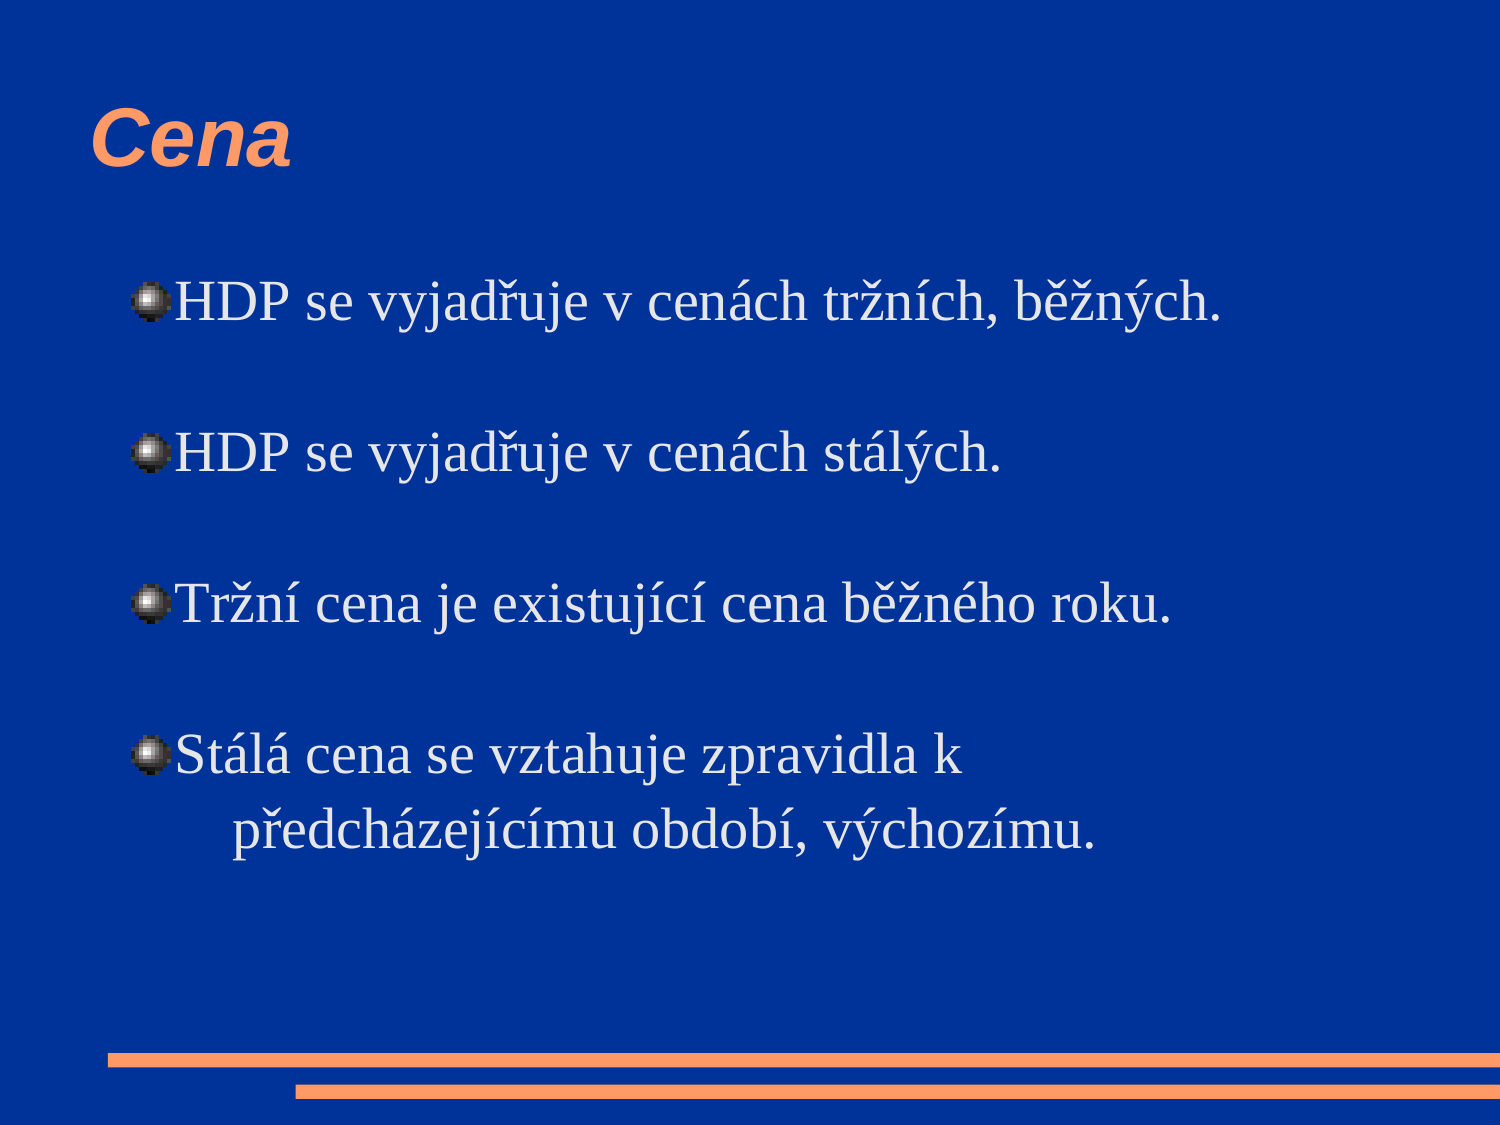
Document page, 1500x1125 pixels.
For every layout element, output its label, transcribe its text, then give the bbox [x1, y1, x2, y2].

title Cena [75, 45, 1426, 233]
list HDP se vyjadřuje v cenách tržních, běžných. HDP se vyjadřuje v cenách stálých. Tržní cena je existující cena běžného roku. Stálá cena se vztahuje zpravidla k předcházejícímu období, výchozímu. [75, 262, 1426, 1007]
